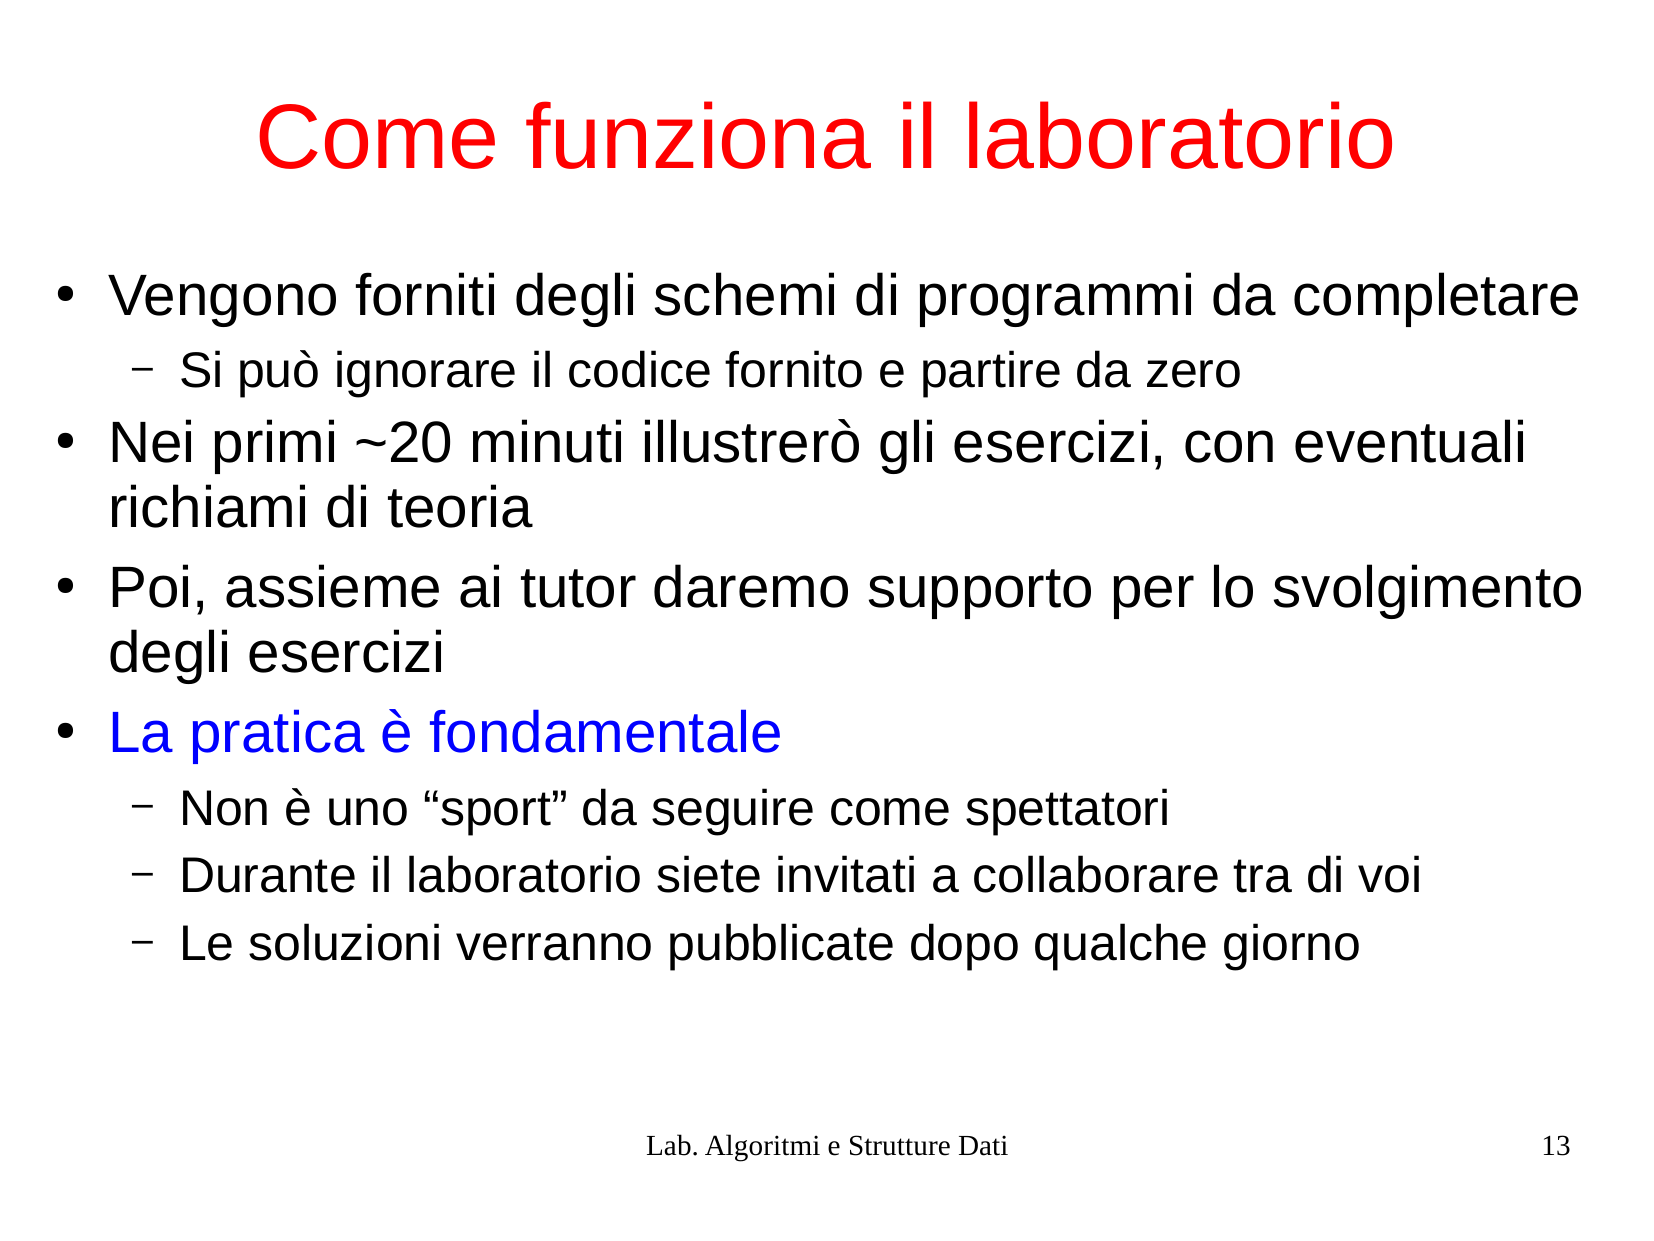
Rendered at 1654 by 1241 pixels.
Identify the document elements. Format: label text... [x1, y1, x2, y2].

list Vengono forniti degli schemi di programmi da completare Si può ignorare il codice fornito e partire da zero Nei primi ~20 minuti illustrerò gli esercizi, con eventuali richiami di teoria Poi, assieme ai tutor daremo supporto per lo svolgimento degli esercizi La pratica è fondamentale Non è uno “sport” da seguire come spettatori Durante il laboratorio siete invitati a collaborare tra di voi Le soluzioni verranno pubblicate dopo qualche giorno [37, 262, 1613, 1109]
title Come funziona il laboratorio [82, 49, 1571, 226]
